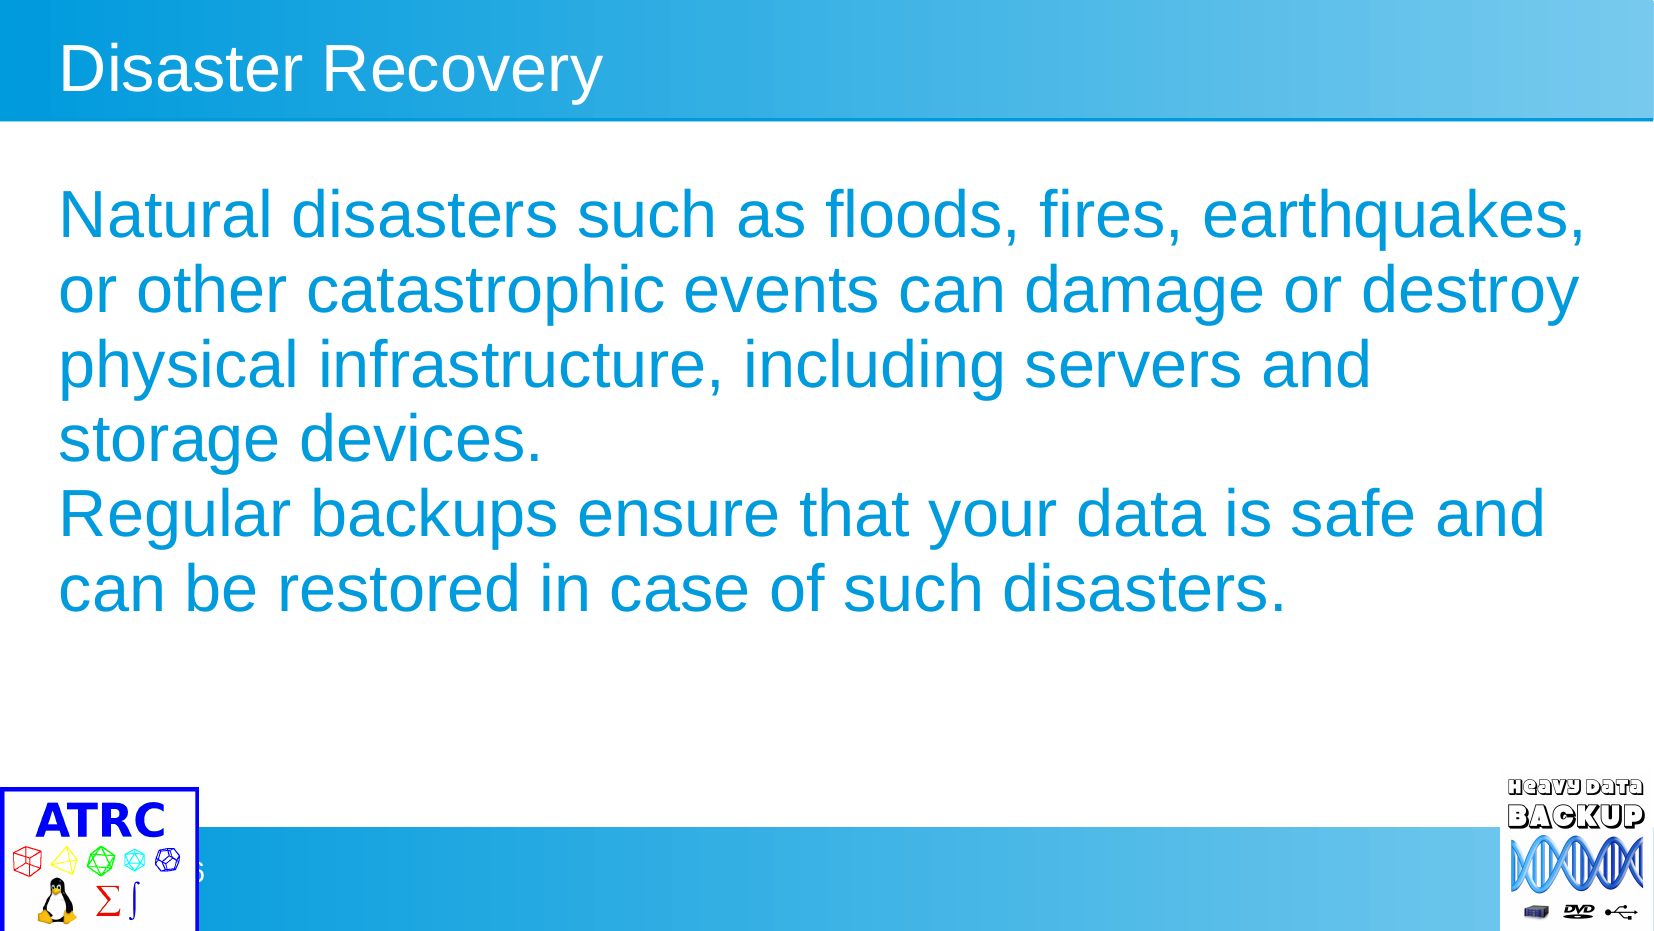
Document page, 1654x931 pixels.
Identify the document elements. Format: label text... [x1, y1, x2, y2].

title Disaster Recovery [59, 29, 1595, 108]
picture [1500, 771, 1654, 931]
picture [0, 787, 199, 931]
list Natural disasters such as floods, fires, earthquakes, or other catastrophic events can damage or destroy physical infrastructure, including servers and storage devices. Regular backups ensure that your data is safe and can be restored in case of such disasters. [59, 177, 1595, 768]
